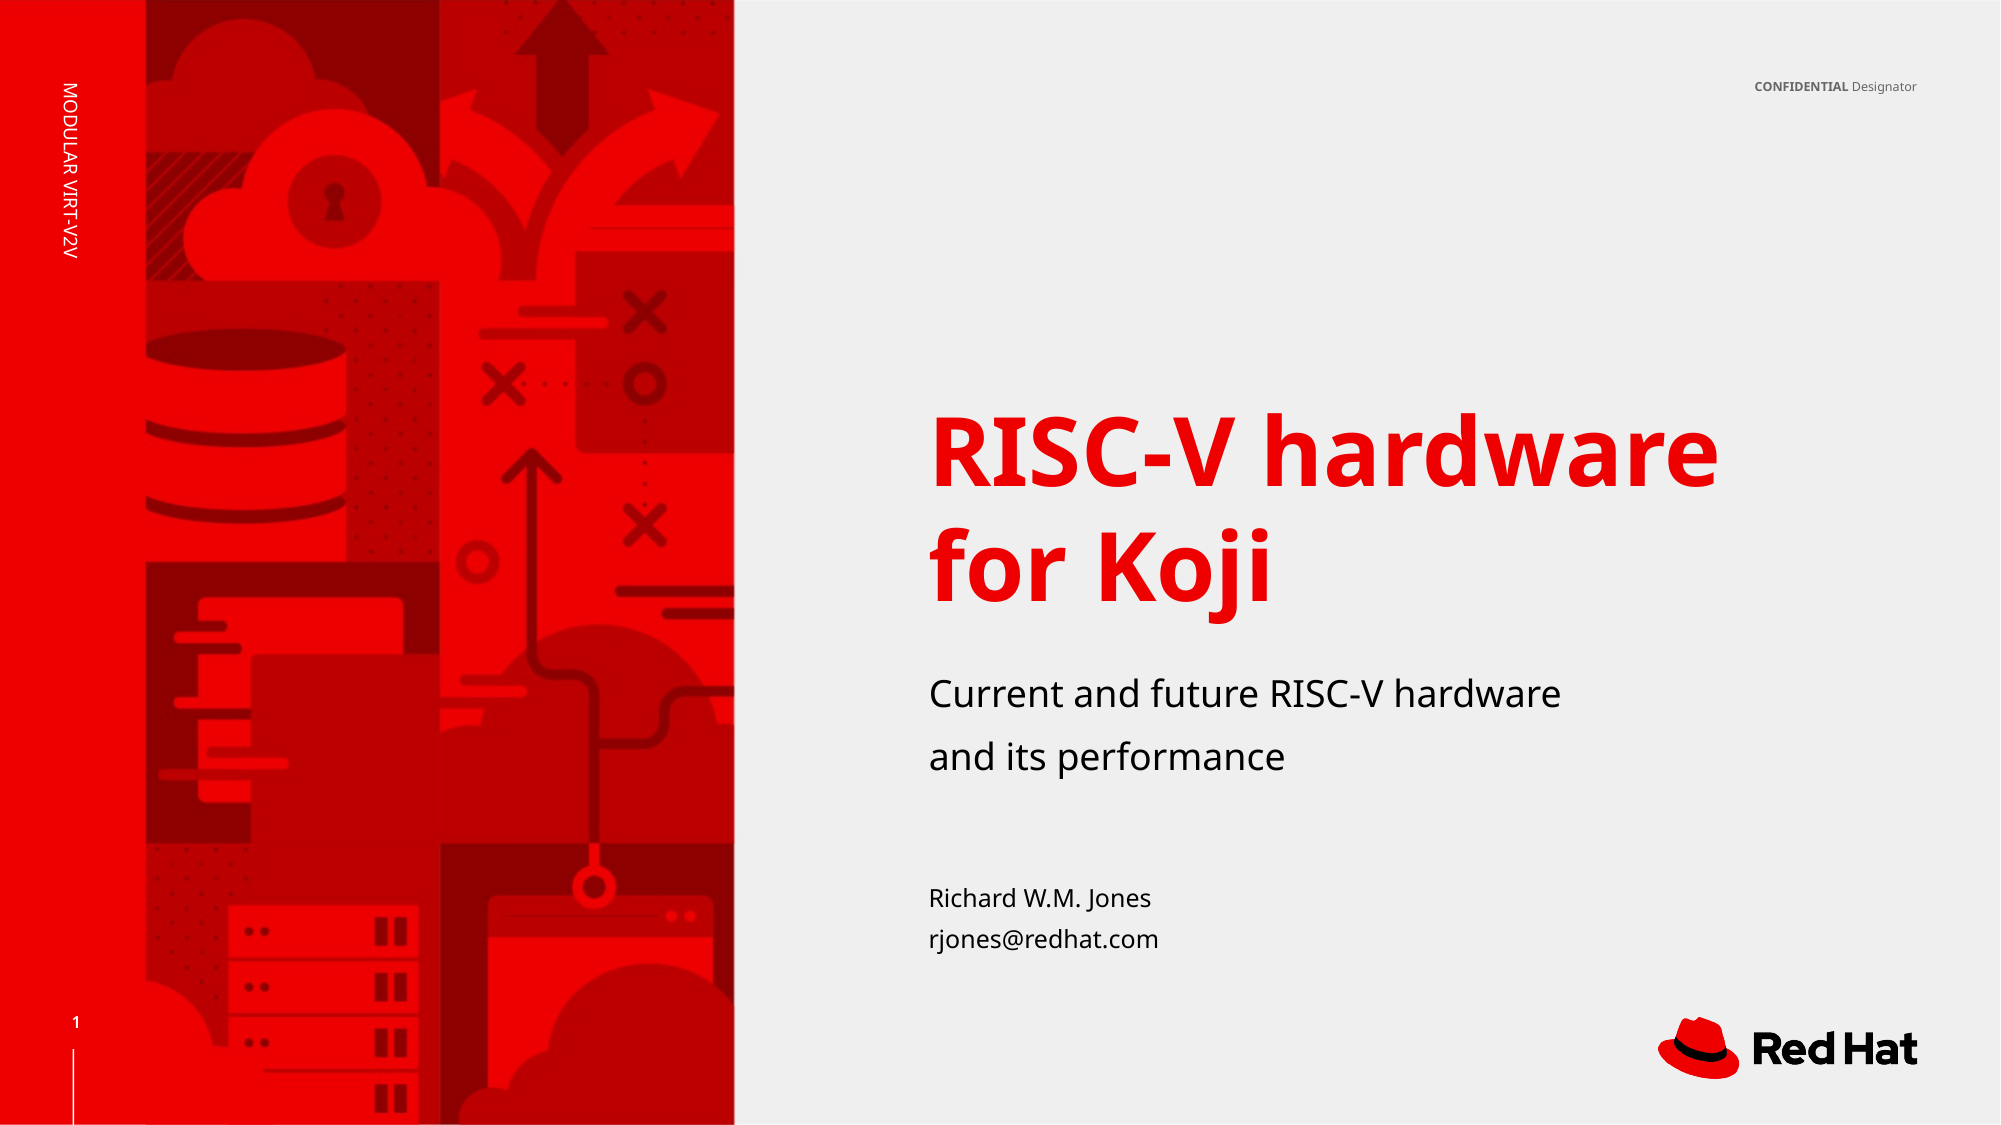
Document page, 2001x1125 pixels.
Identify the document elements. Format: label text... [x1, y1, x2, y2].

text_box Richard W.M. Jones rjones@redhat.com [928, 872, 1264, 972]
picture [0, 0, 2001, 1125]
text_box Current and future RISC-V hardware and its performance [928, 651, 1659, 802]
text_box MODULAR VIRT-V2V [0, 0, 144, 845]
title RISC-V hardware for Koji [928, 391, 1870, 622]
text_box CONFIDENTIAL Designator [1651, 44, 1918, 94]
